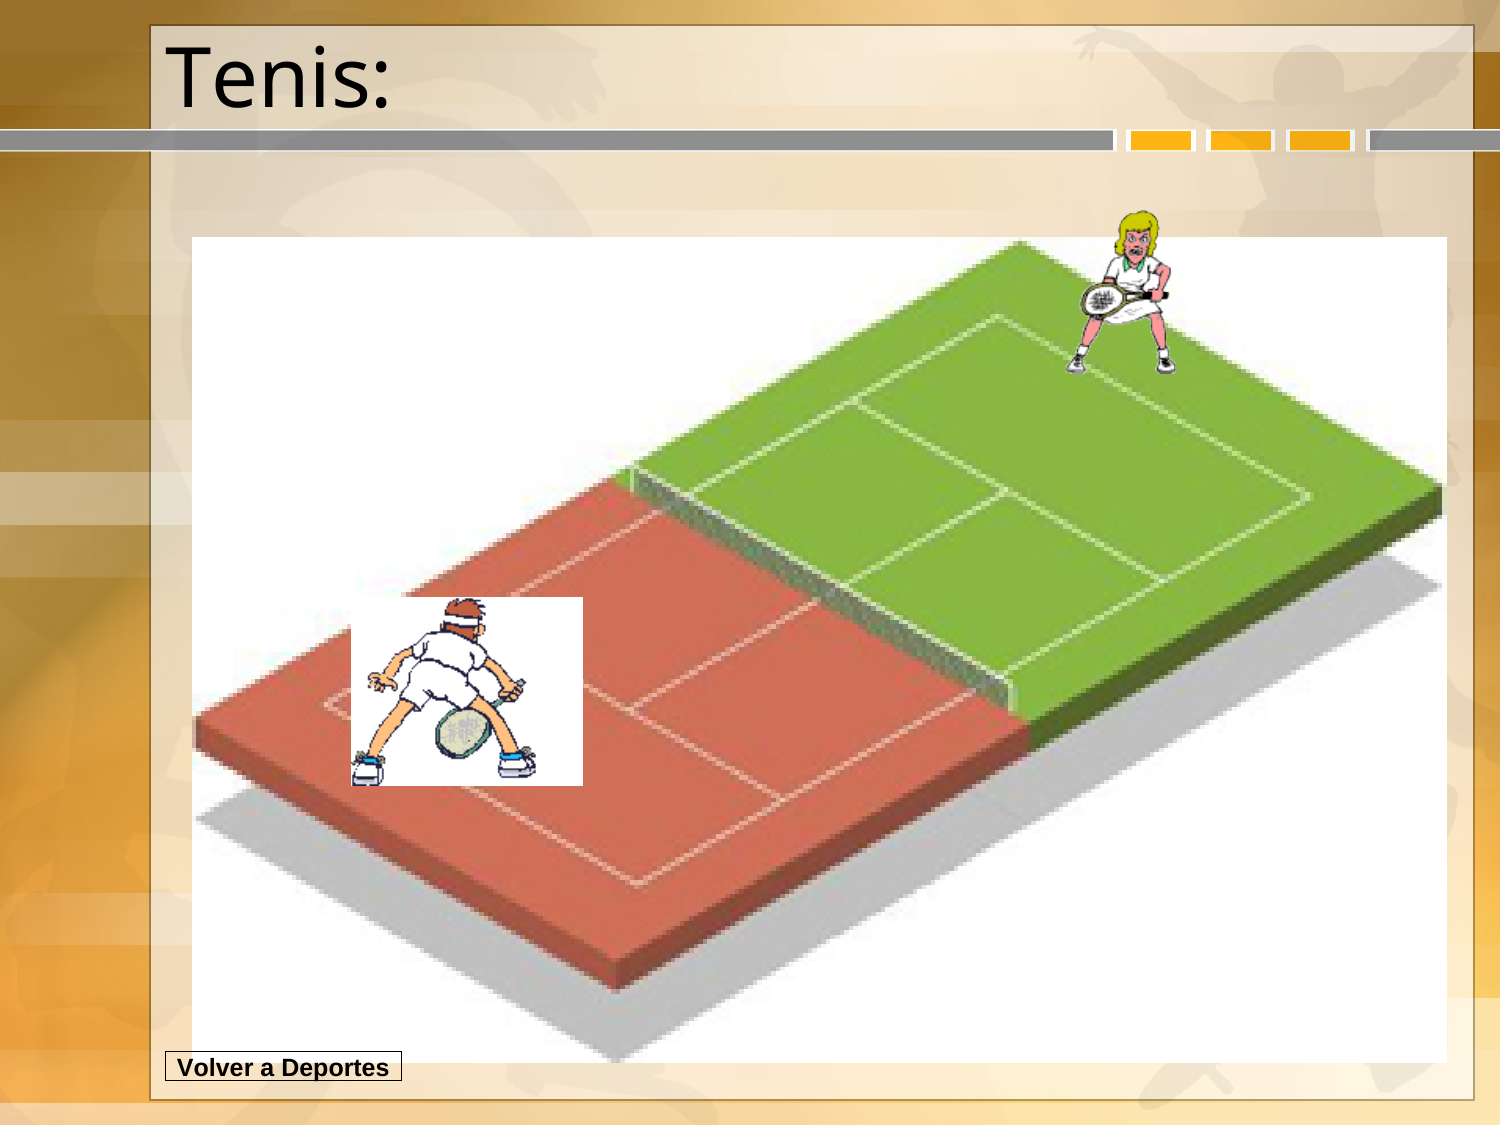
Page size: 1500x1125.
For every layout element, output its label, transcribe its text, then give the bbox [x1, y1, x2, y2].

picture [0, 0, 1500, 1125]
list [149, 162, 1463, 1051]
title Tenis: [149, 0, 1463, 151]
text_box Volver a Deportes [165, 1051, 402, 1081]
